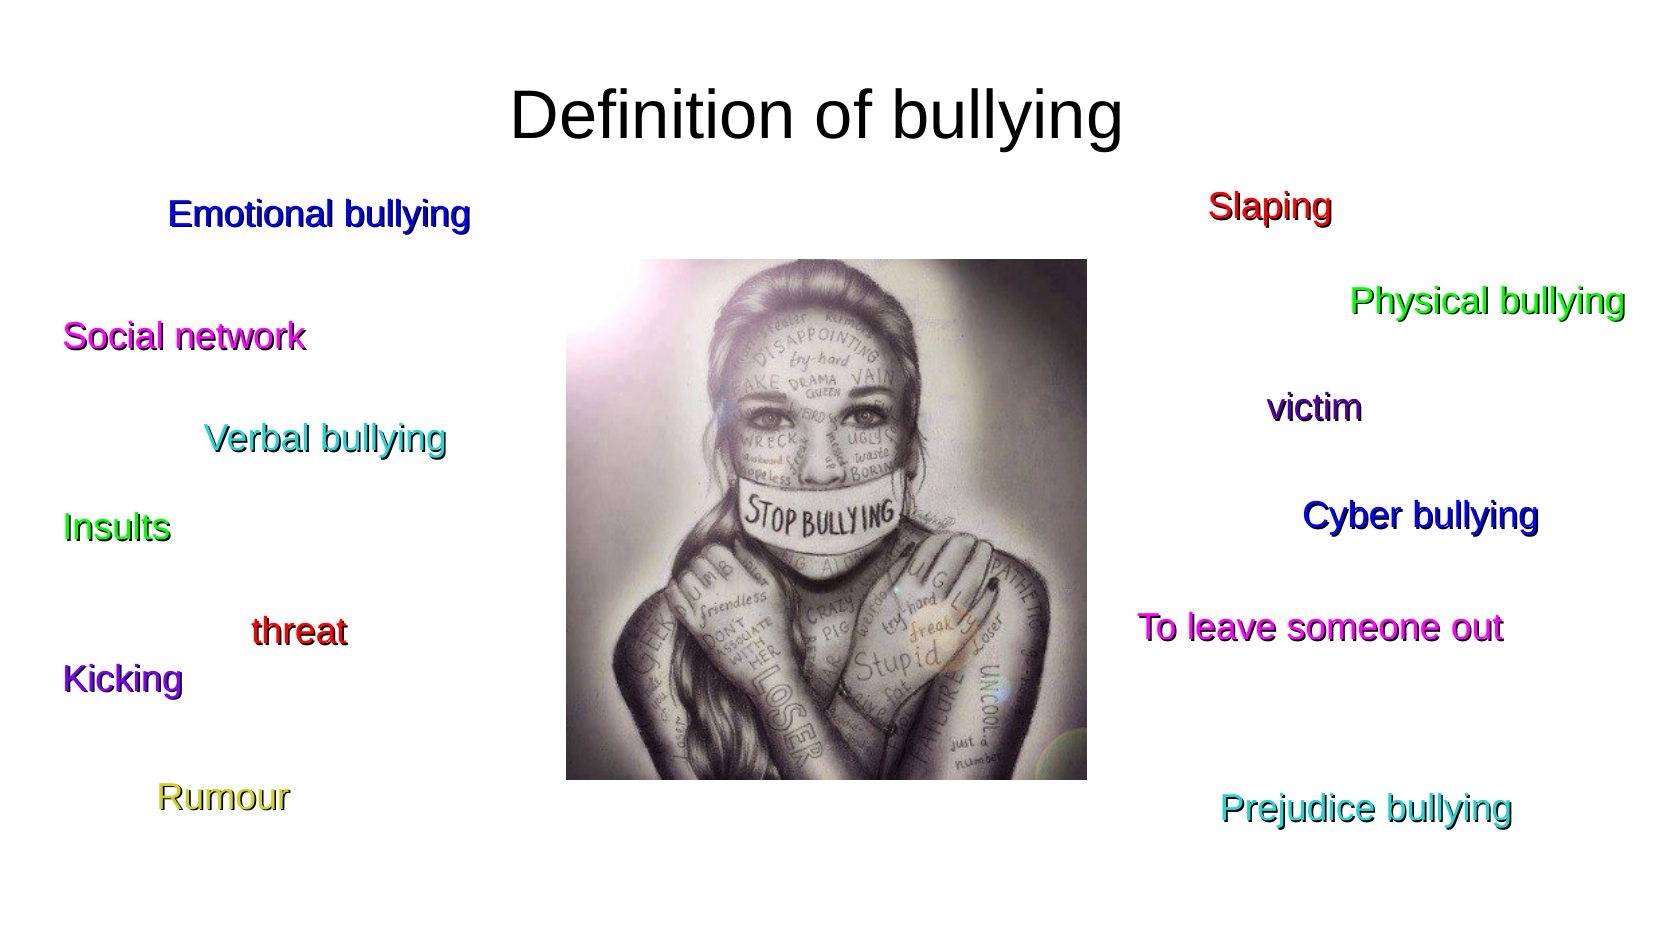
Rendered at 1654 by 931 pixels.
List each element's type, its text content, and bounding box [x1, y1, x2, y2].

text_box Prejudice bullying [1204, 779, 1571, 837]
picture [566, 259, 1087, 780]
text_box Verbal bullying [188, 409, 544, 532]
text_box threat [236, 602, 520, 697]
text_box Social network [47, 307, 355, 364]
text_box Emotional bullying [141, 184, 508, 284]
text_box victim [1251, 377, 1501, 435]
text_box Physical bullying [1334, 271, 1642, 371]
title Definition of bullying [82, 37, 1571, 193]
text_box Kicking [47, 649, 426, 756]
text_box Cyber bullying [1287, 486, 1630, 544]
text_box Rumour [141, 767, 438, 867]
text_box Insults [47, 498, 284, 556]
text_box To leave someone out [1122, 598, 1595, 697]
text_box Slaping [1192, 177, 1453, 276]
